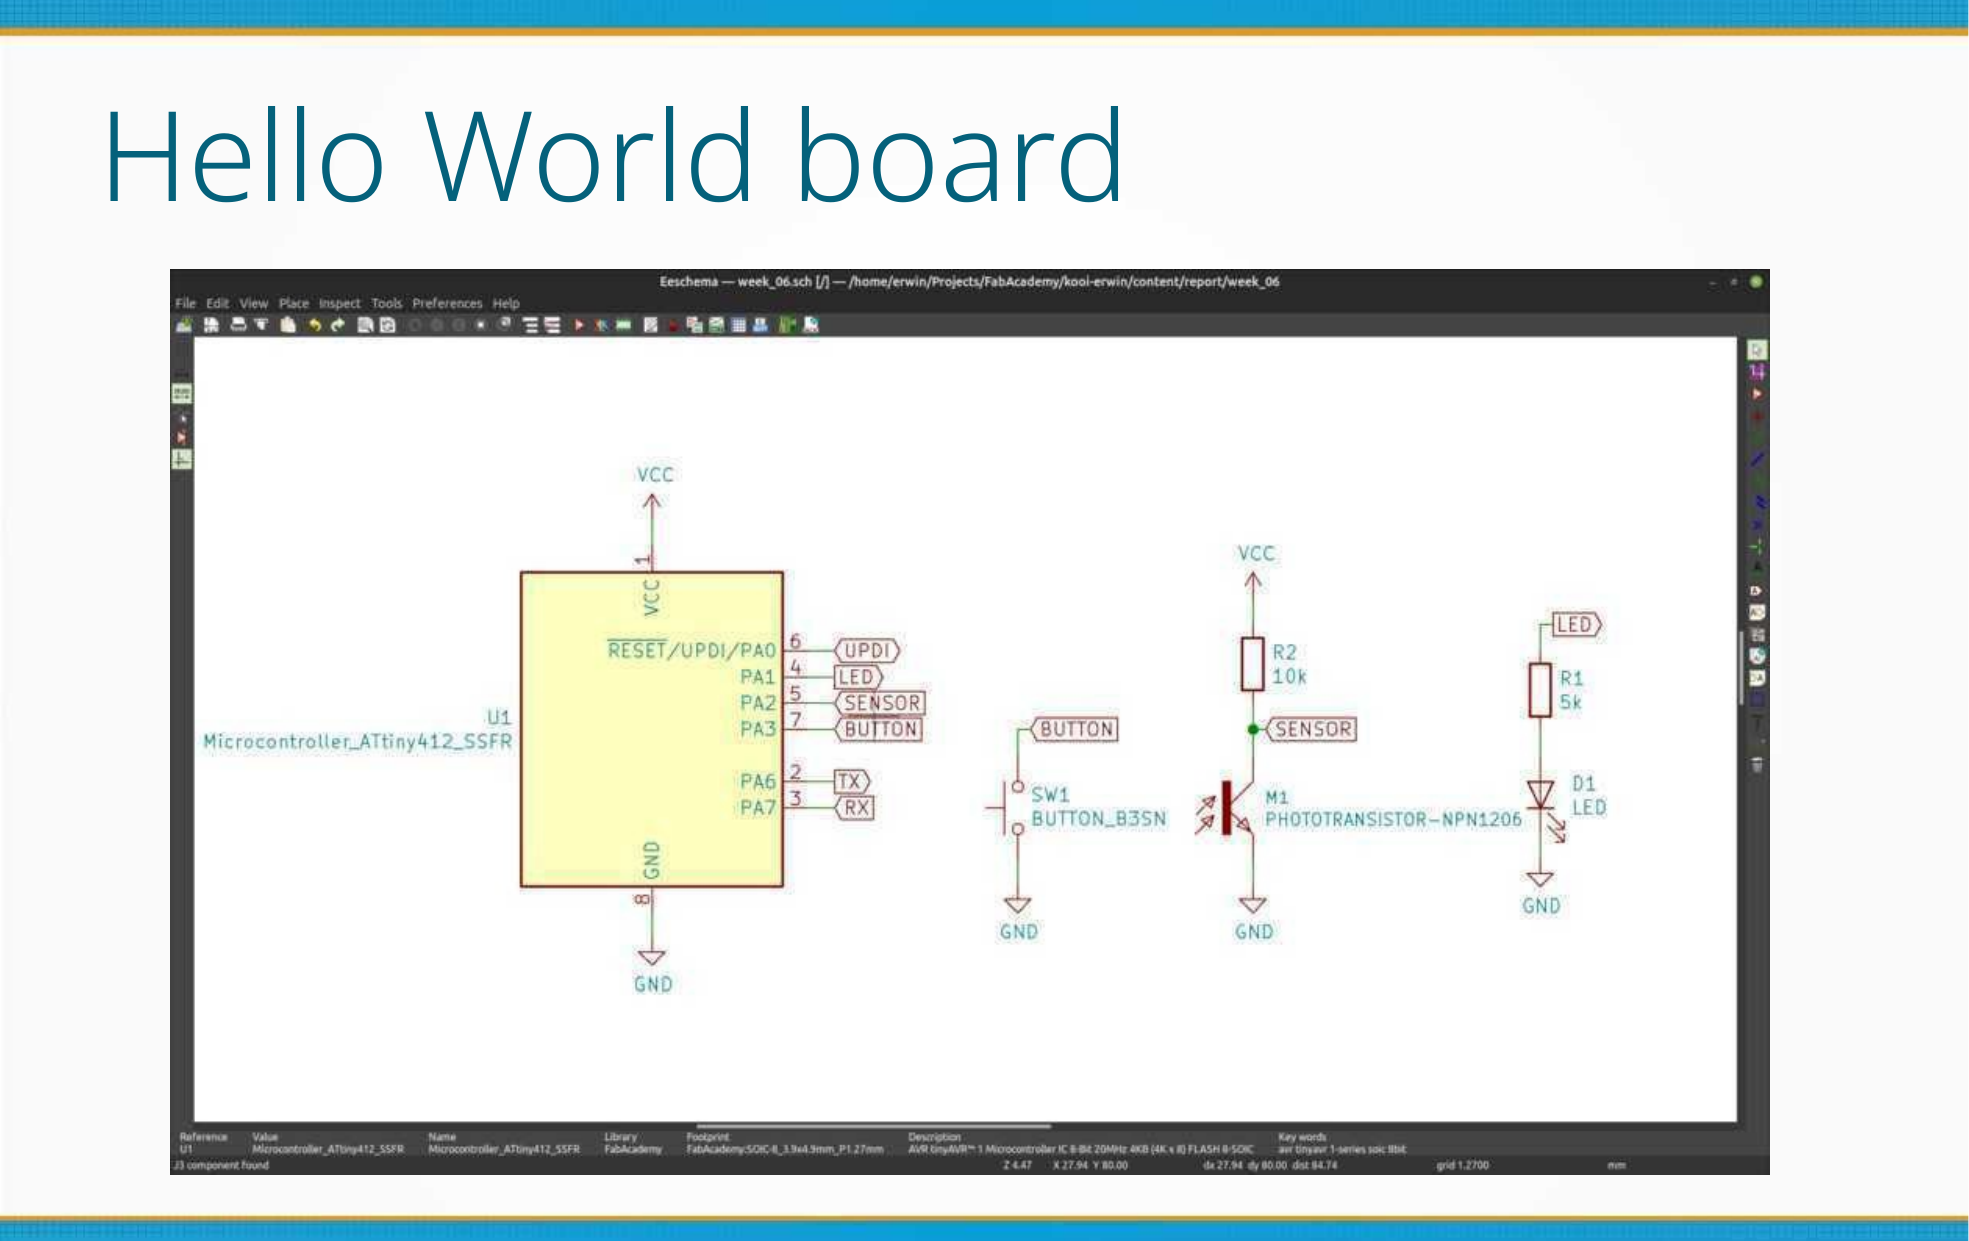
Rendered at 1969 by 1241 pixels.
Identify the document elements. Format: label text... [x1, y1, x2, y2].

picture [0, 0, 1969, 1241]
title Hello World board [98, 49, 1870, 257]
